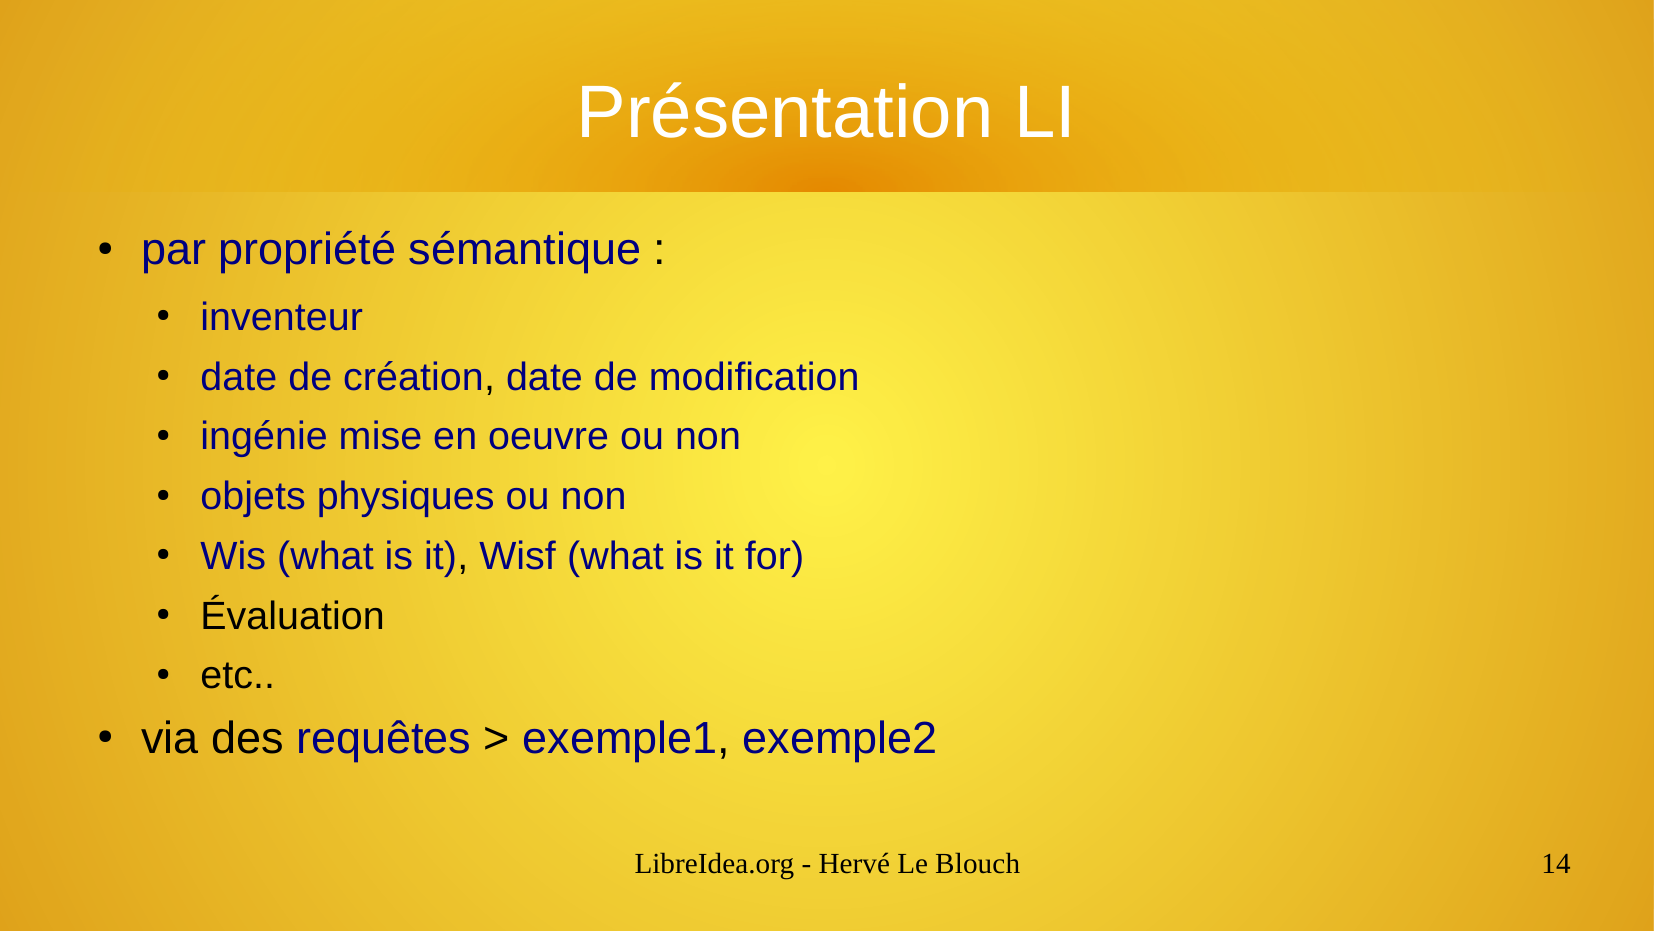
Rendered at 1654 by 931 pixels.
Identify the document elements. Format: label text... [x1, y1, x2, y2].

list par propriété sémantique : inventeur date de création, date de modification ingénie mise en oeuvre ou non objets physiques ou non Wis (what is it), Wisf (what is it for) Évaluation etc.. via des requêtes > exemple1, exemple2 [82, 224, 1571, 764]
title Présentation LI [82, 35, 1571, 189]
